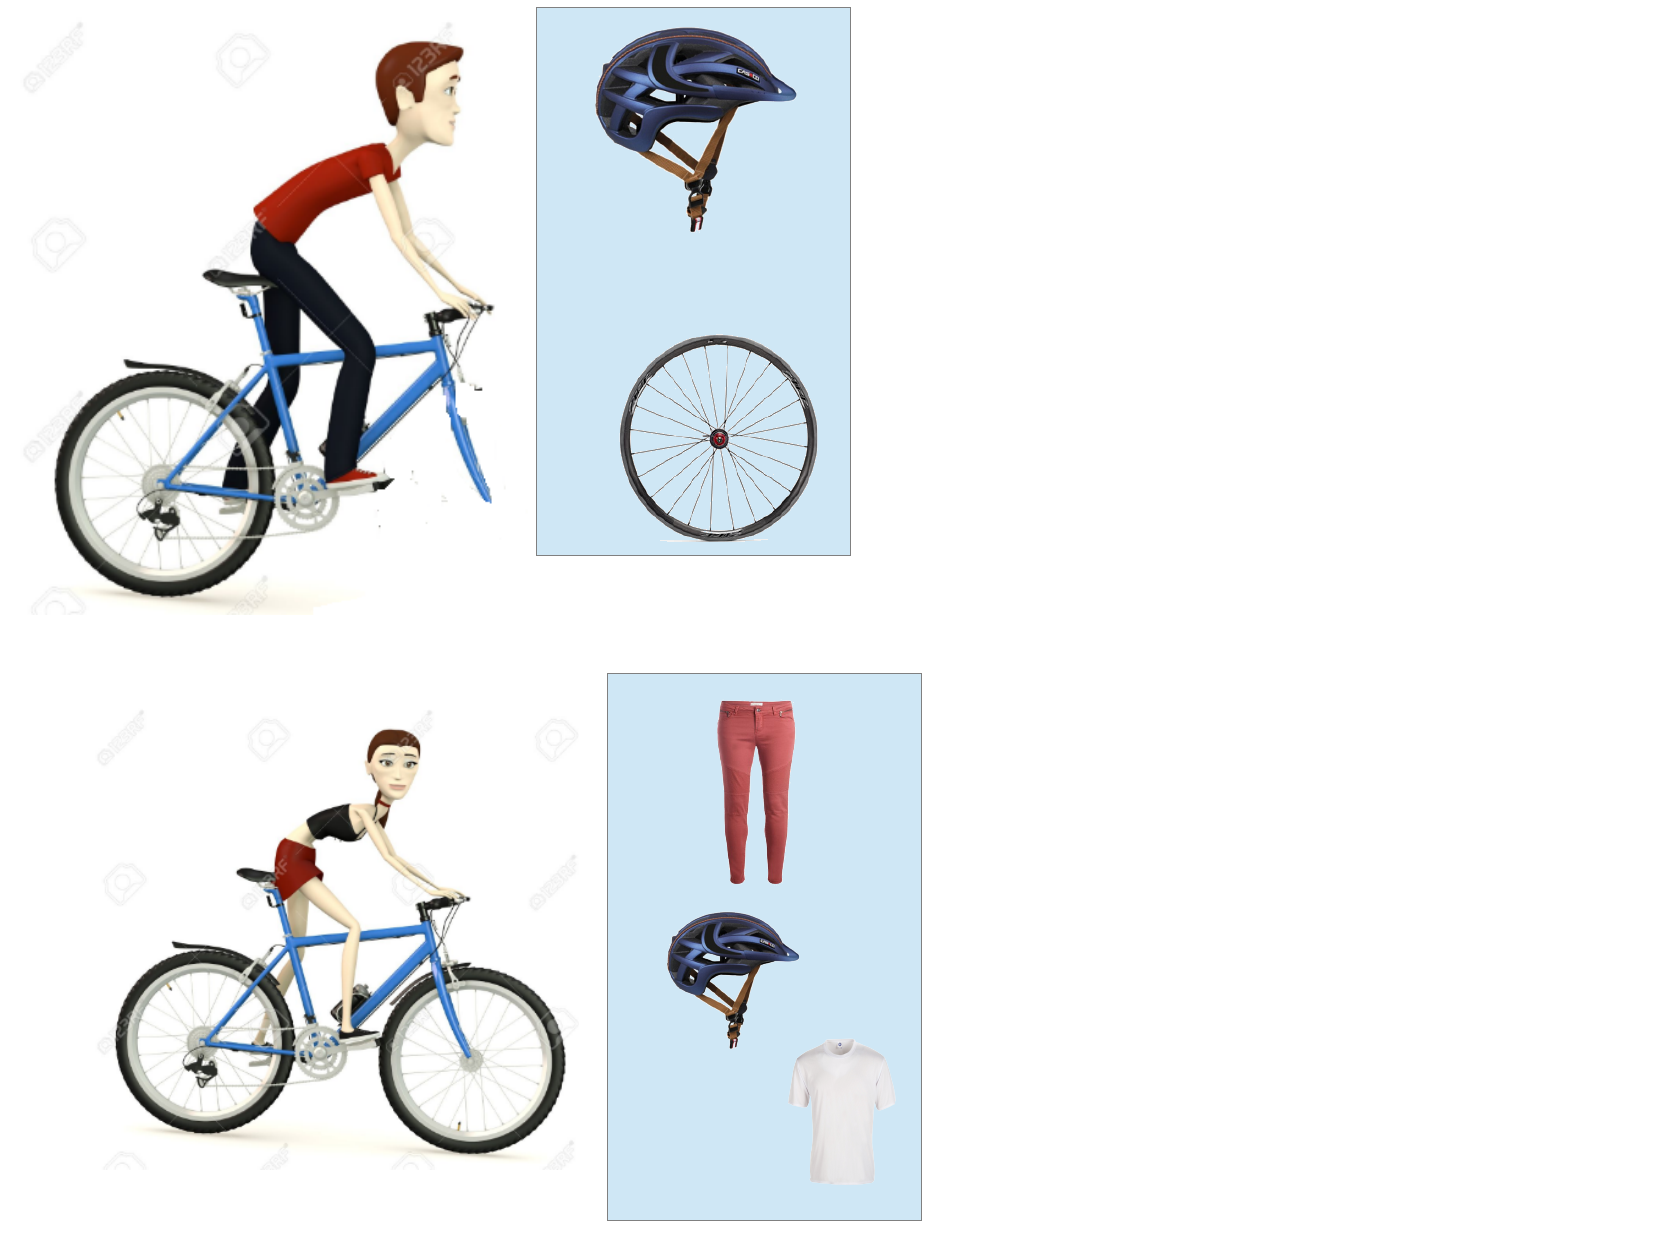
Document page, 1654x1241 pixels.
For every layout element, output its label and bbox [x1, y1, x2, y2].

picture [5, 7, 556, 615]
picture [602, 318, 827, 556]
picture [673, 687, 839, 898]
picture [661, 909, 916, 1194]
text_box [607, 673, 922, 1221]
picture [586, 23, 804, 237]
text_box [536, 7, 851, 556]
picture [94, 708, 579, 1170]
